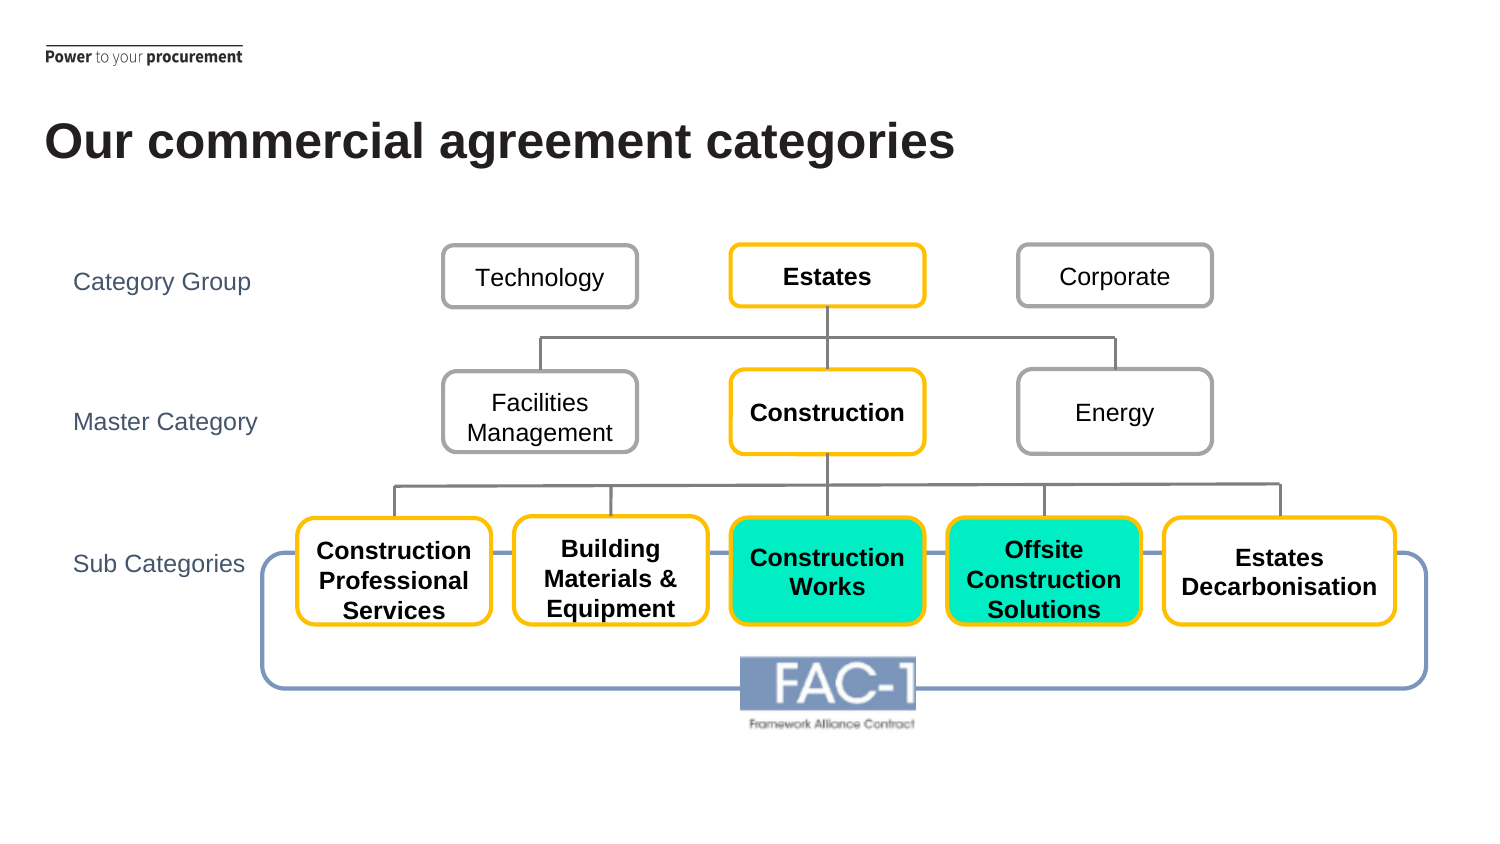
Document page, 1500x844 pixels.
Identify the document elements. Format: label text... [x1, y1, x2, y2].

text_box Estates [730, 244, 925, 307]
text_box Construction [730, 369, 925, 455]
text_box Our commercial agreement categories [42, 108, 1322, 213]
text_box Offsite Construction Solutions [947, 517, 1142, 625]
text_box Facilities Management [443, 371, 637, 453]
text_box Sub Categories [57, 540, 322, 586]
text_box Construction Works [730, 517, 925, 625]
text_box Category Group [58, 258, 323, 304]
text_box Building Materials & Equipment [513, 516, 708, 625]
picture [740, 644, 916, 736]
text_box Estates Decarbonisation [1163, 517, 1396, 625]
text_box Technology [443, 245, 637, 308]
text_box Energy [1018, 369, 1212, 454]
text_box Master Category [58, 397, 323, 444]
text_box Corporate [1018, 244, 1212, 307]
text_box Construction Professional Services [297, 517, 492, 625]
